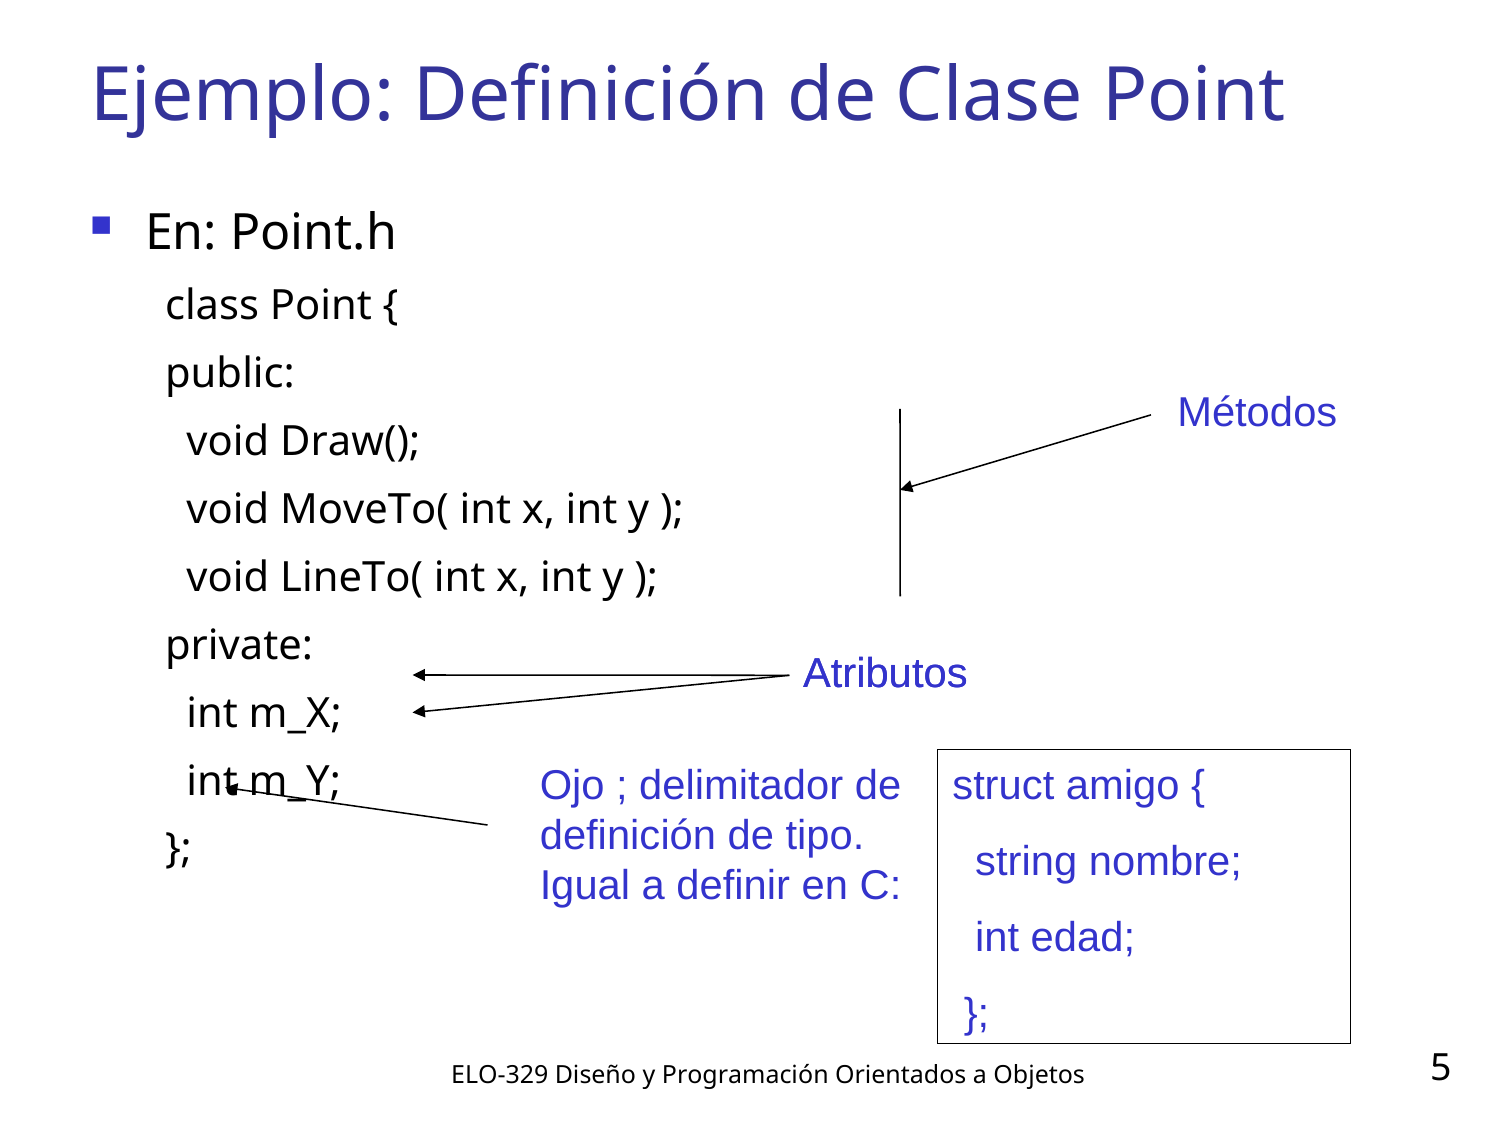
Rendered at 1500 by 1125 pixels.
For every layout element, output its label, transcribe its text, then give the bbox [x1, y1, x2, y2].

list En: Point.h class Point { public: void Draw(); void MoveTo( int x, int y ); void LineTo( int x, int y ); private: int m_X; int m_Y; }; [75, 187, 1462, 1008]
text_box struct amigo { string nombre; int edad; }; [937, 749, 1351, 1044]
title Ejemplo: Definición de Clase Point [75, 22, 1465, 150]
text_box Ojo ; delimitador de definición de tipo. Igual a definir en C: [524, 750, 938, 916]
text_box Atributos [788, 637, 1039, 704]
